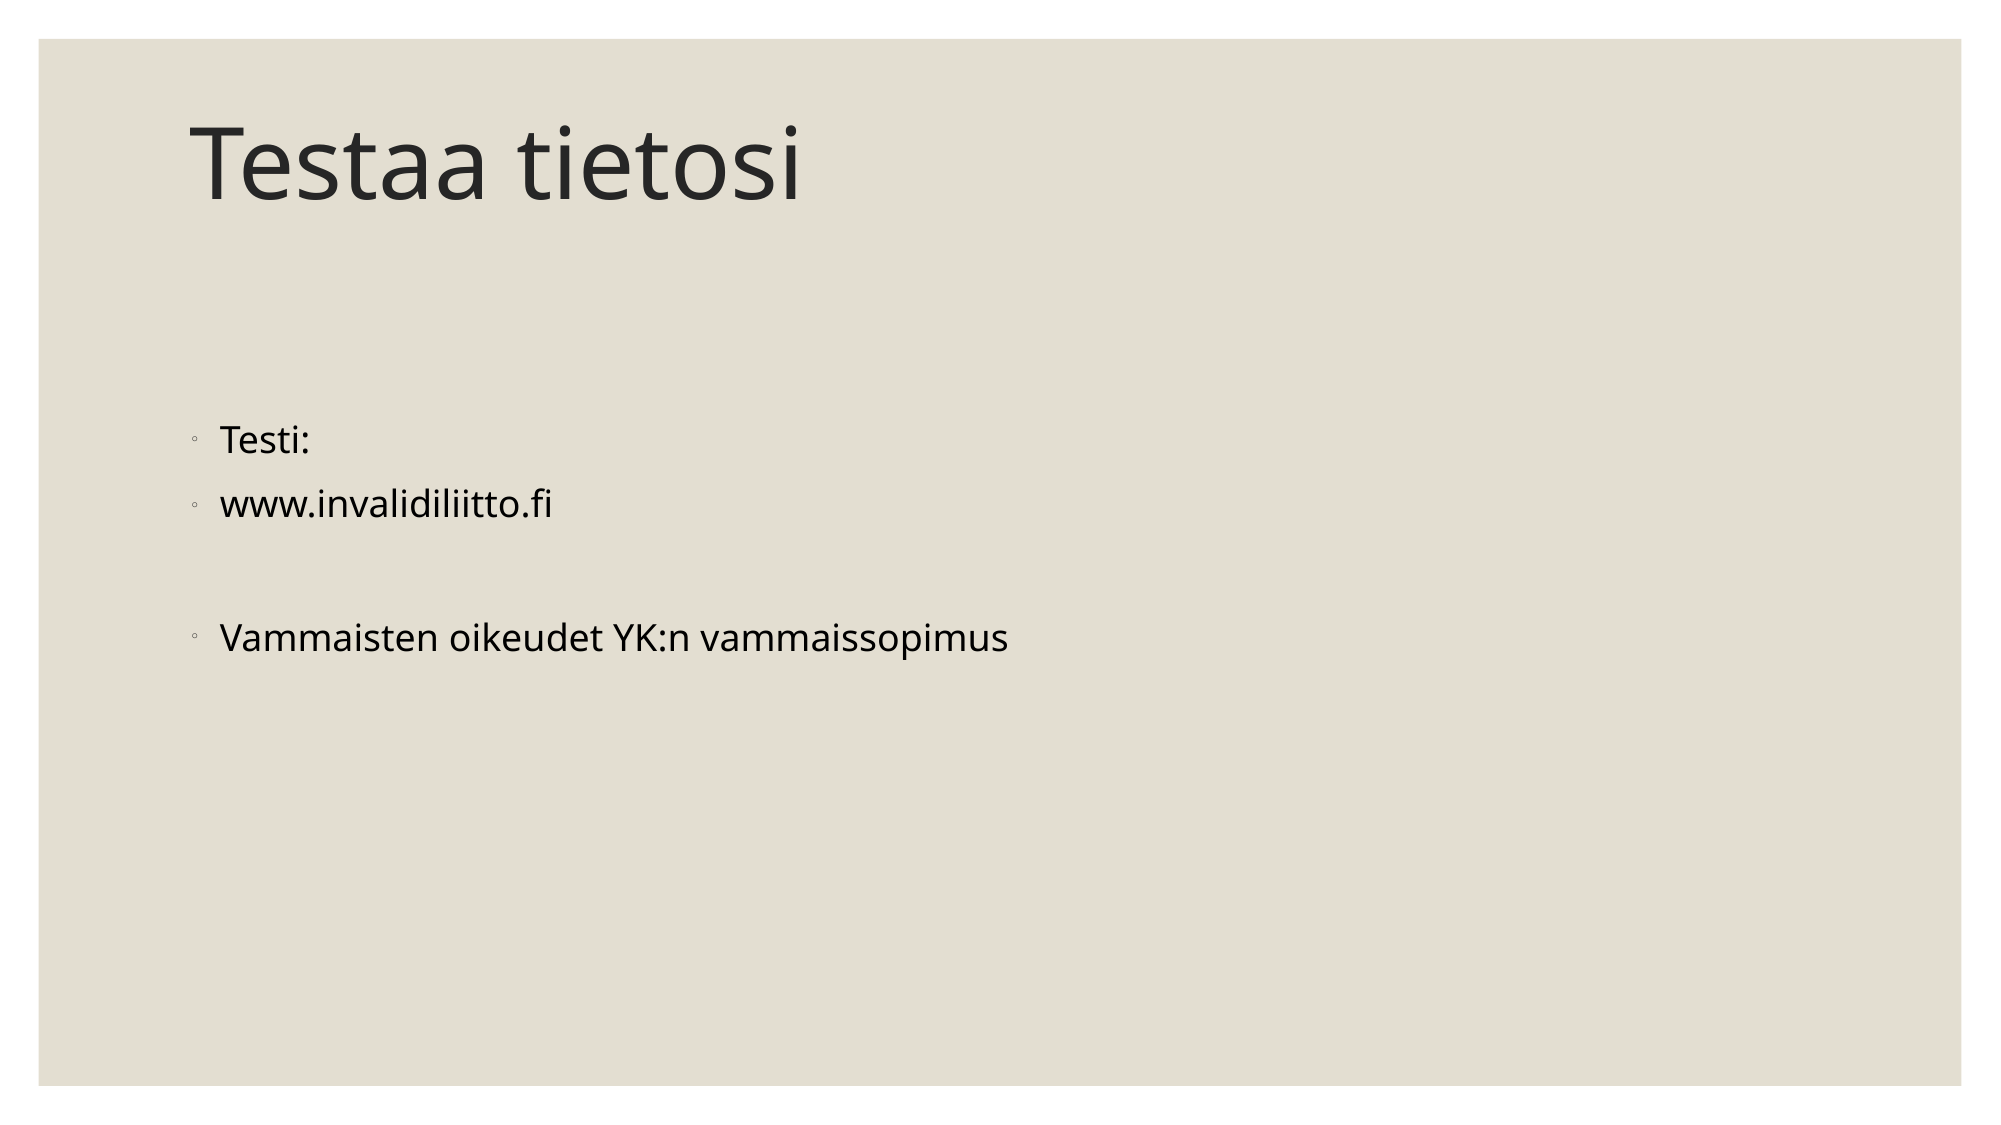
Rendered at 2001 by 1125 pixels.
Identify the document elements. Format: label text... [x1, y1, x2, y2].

list Testi: www.invalidiliitto.fi Vammaisten oikeudet YK:n vammaissopimus [174, 345, 1825, 990]
title Testaa tietosi [174, 105, 1825, 331]
